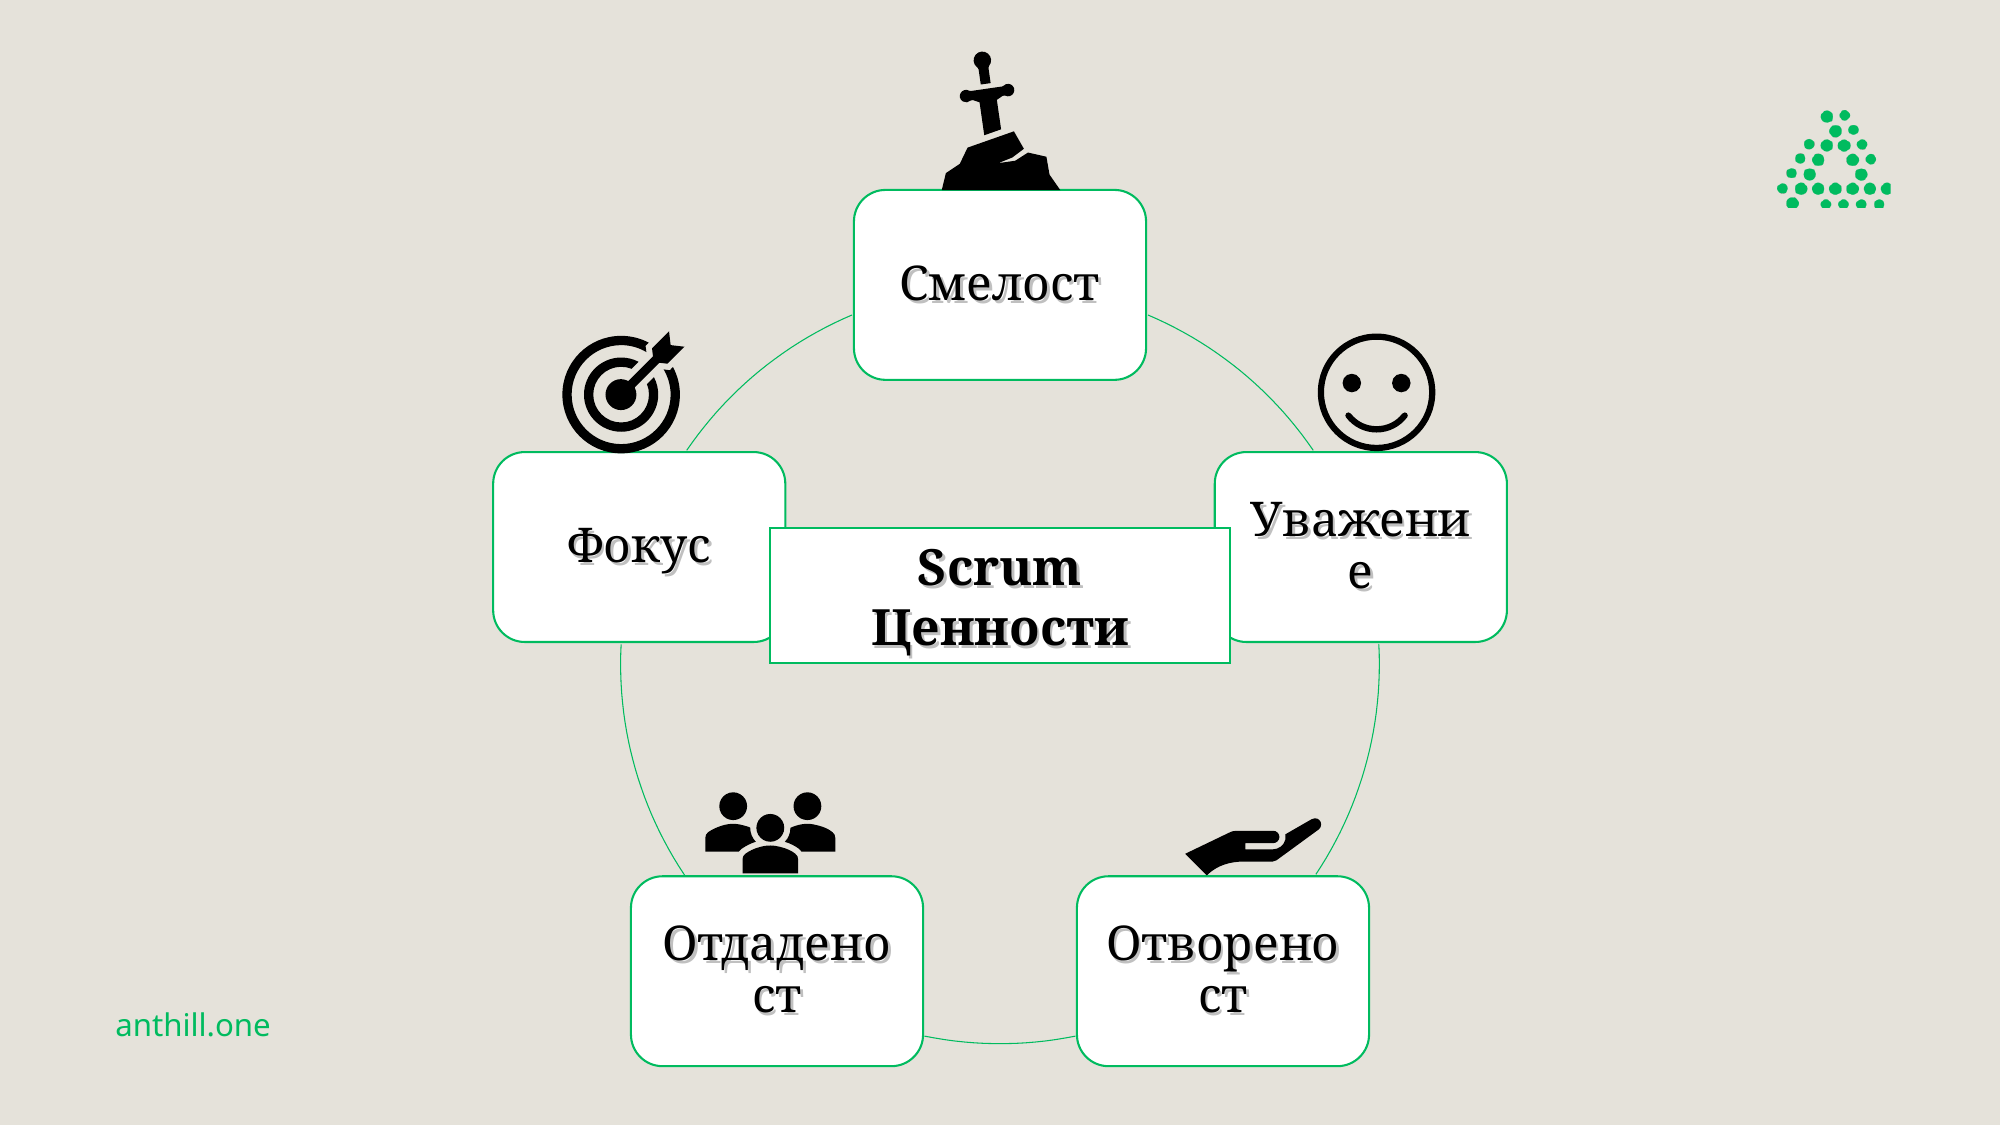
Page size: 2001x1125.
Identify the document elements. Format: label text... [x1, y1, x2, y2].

text_box Смелост [853, 189, 1147, 380]
picture [548, 317, 699, 468]
text_box Фокус [493, 452, 786, 642]
picture [1301, 317, 1452, 468]
picture [1178, 771, 1329, 922]
picture [695, 757, 846, 908]
text_box Уважение [1214, 452, 1507, 642]
text_box Отвореност [1076, 876, 1370, 1067]
text_box Отдаденост [630, 876, 924, 1067]
picture [924, 46, 1075, 197]
text_box Scrum Ценности [770, 528, 1230, 604]
